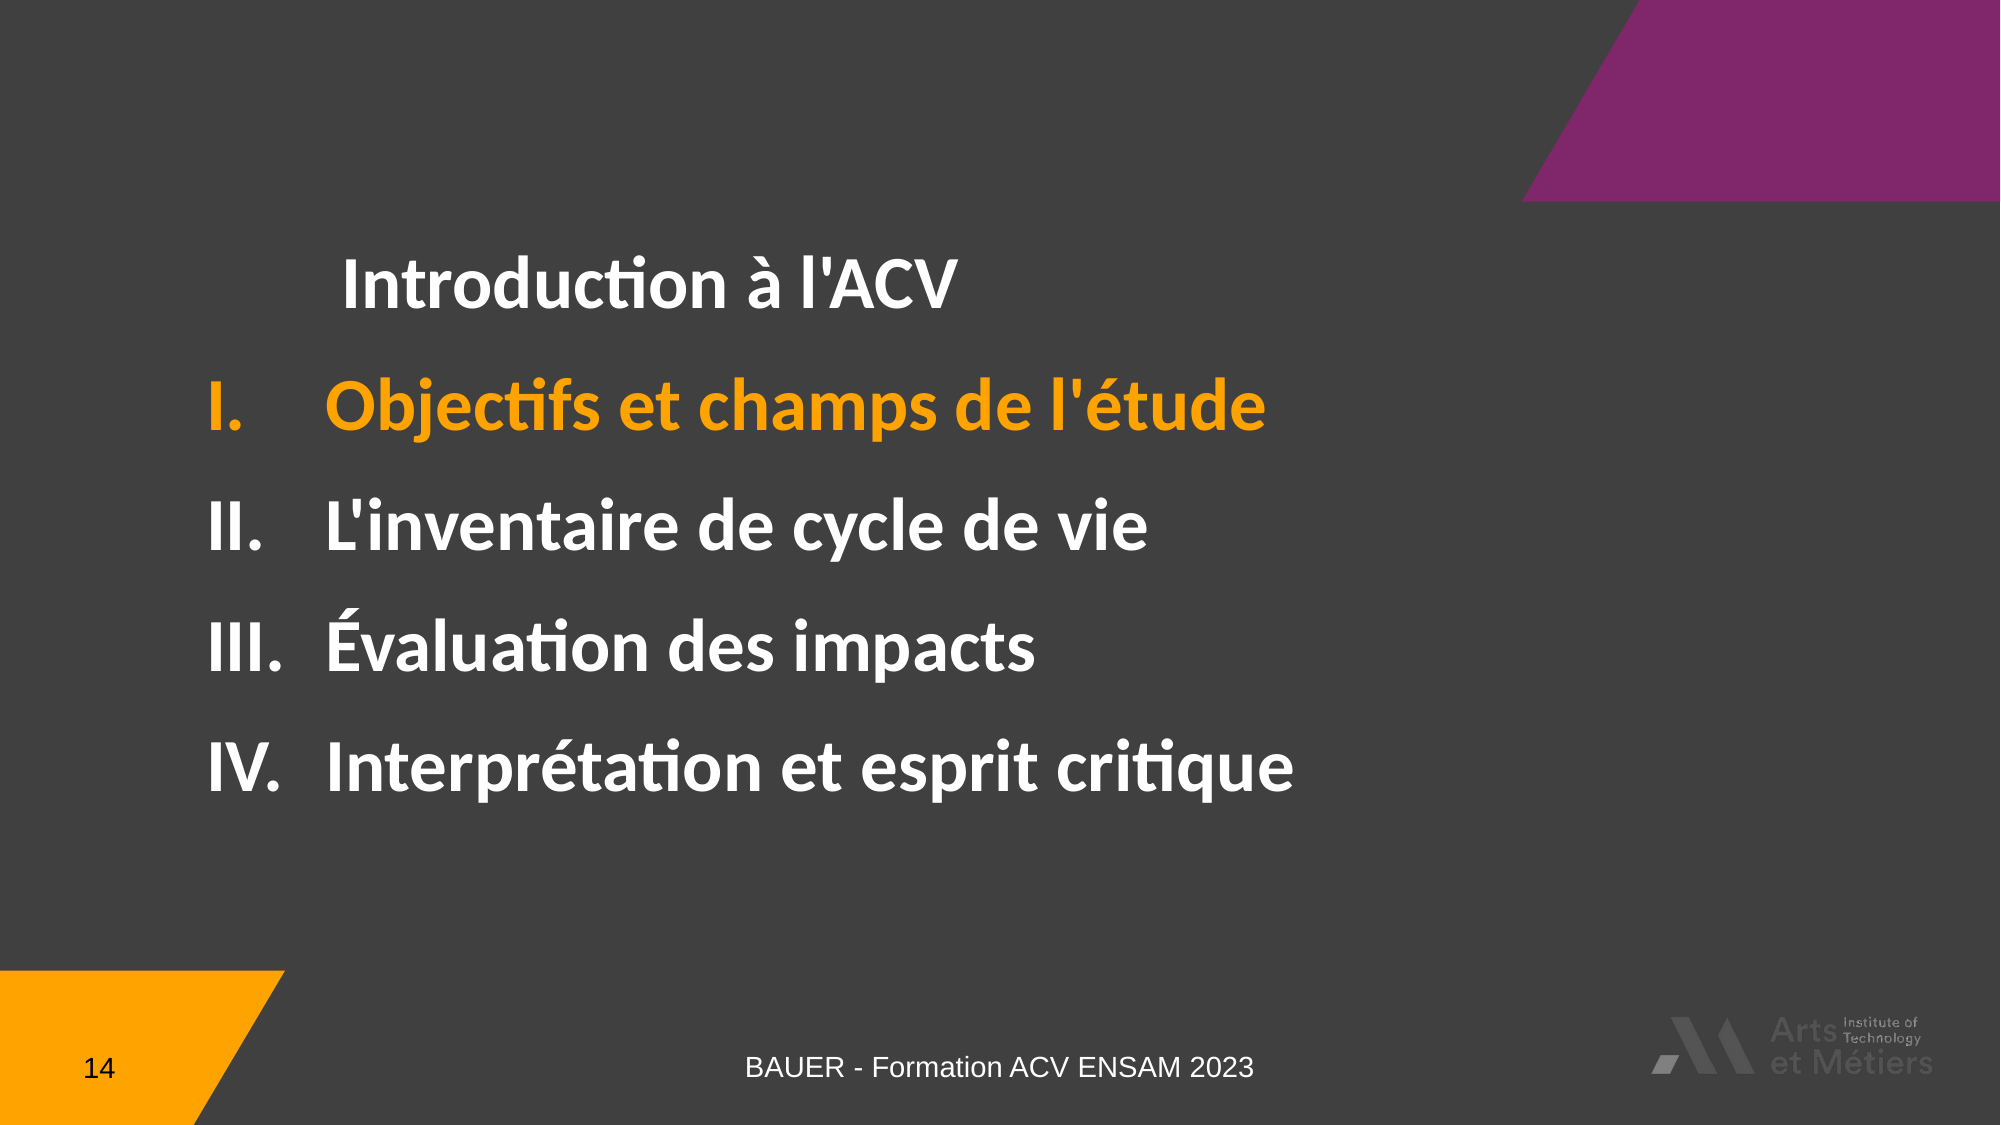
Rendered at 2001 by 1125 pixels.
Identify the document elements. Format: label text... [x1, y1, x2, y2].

picture [1631, 997, 1952, 1093]
list Introduction à l'ACV Objectifs et champs de l'étude L'inventaire de cycle de vie Évaluation des impacts Interprétation et esprit critique [190, 236, 1949, 1019]
